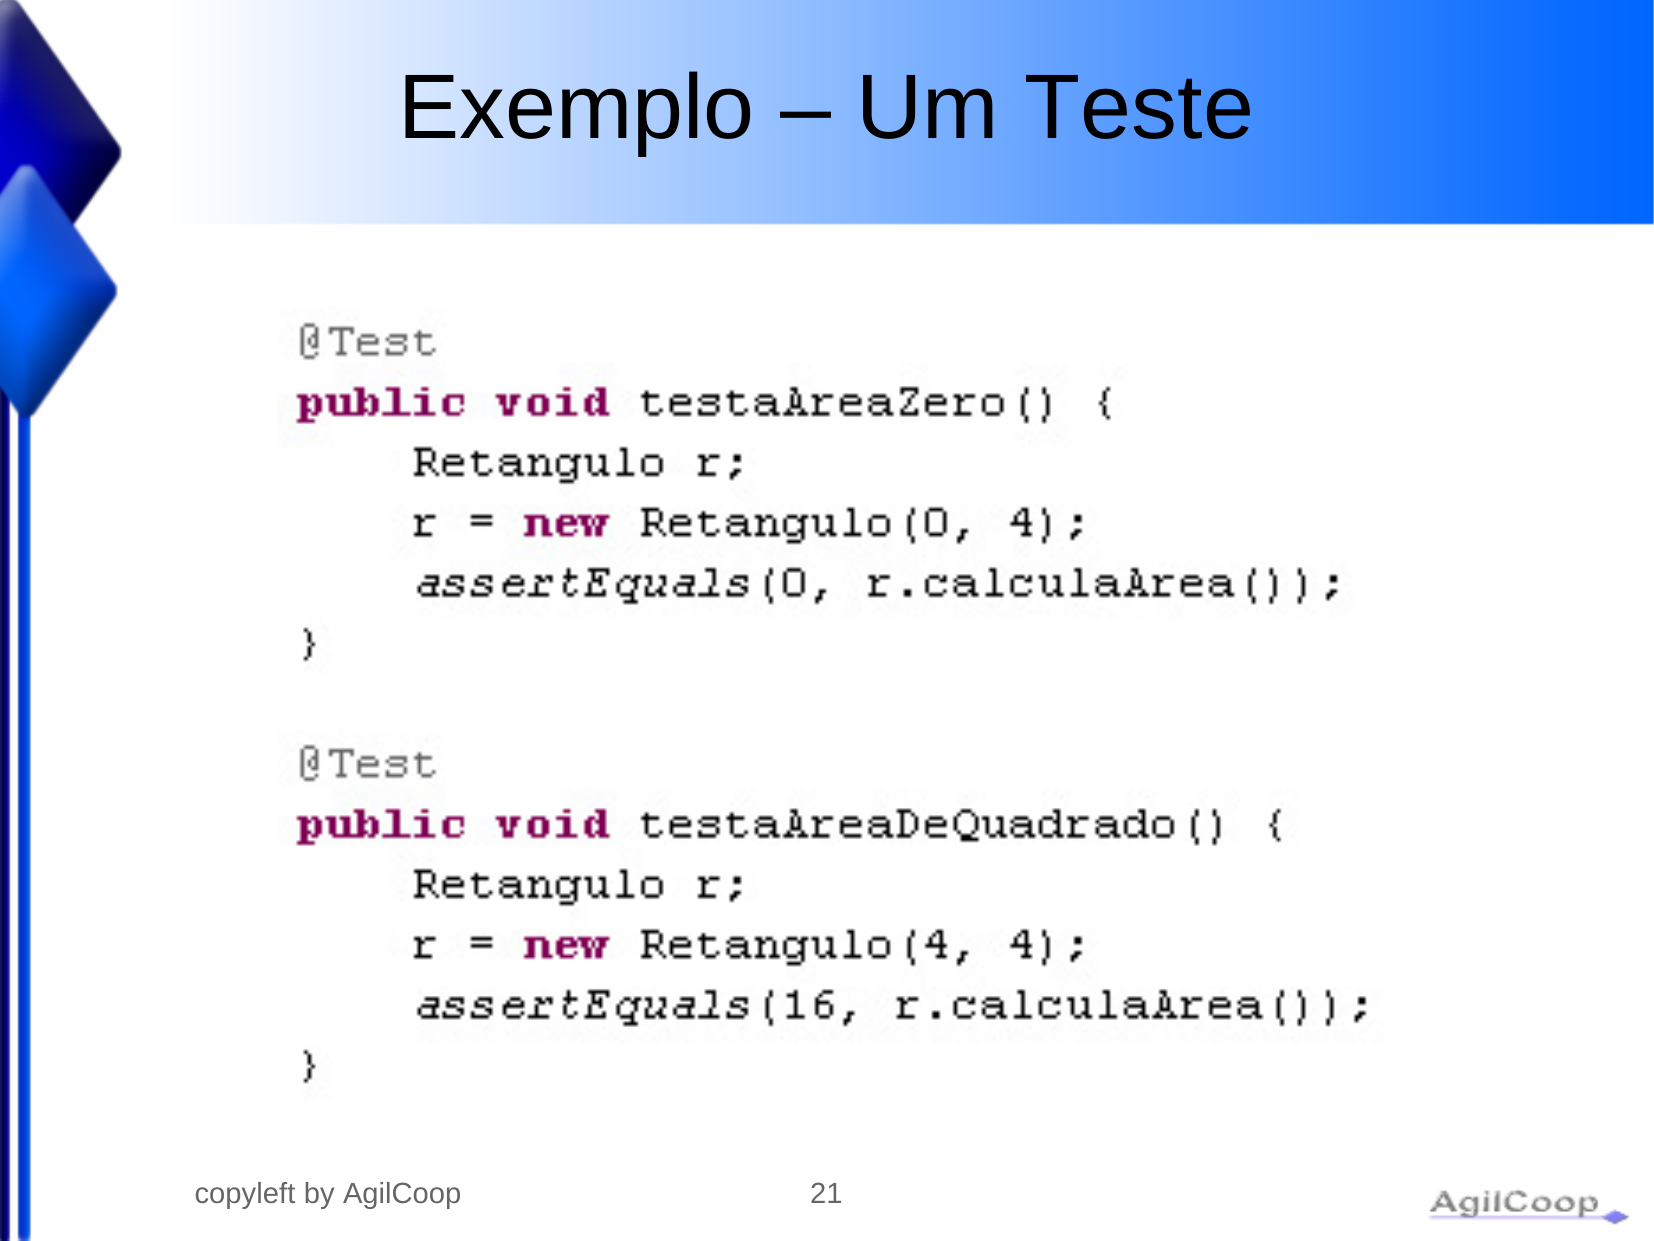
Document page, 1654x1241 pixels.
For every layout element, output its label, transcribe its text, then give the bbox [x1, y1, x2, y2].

picture [0, 0, 1654, 1241]
title Exemplo – Um Teste [82, 60, 1571, 163]
